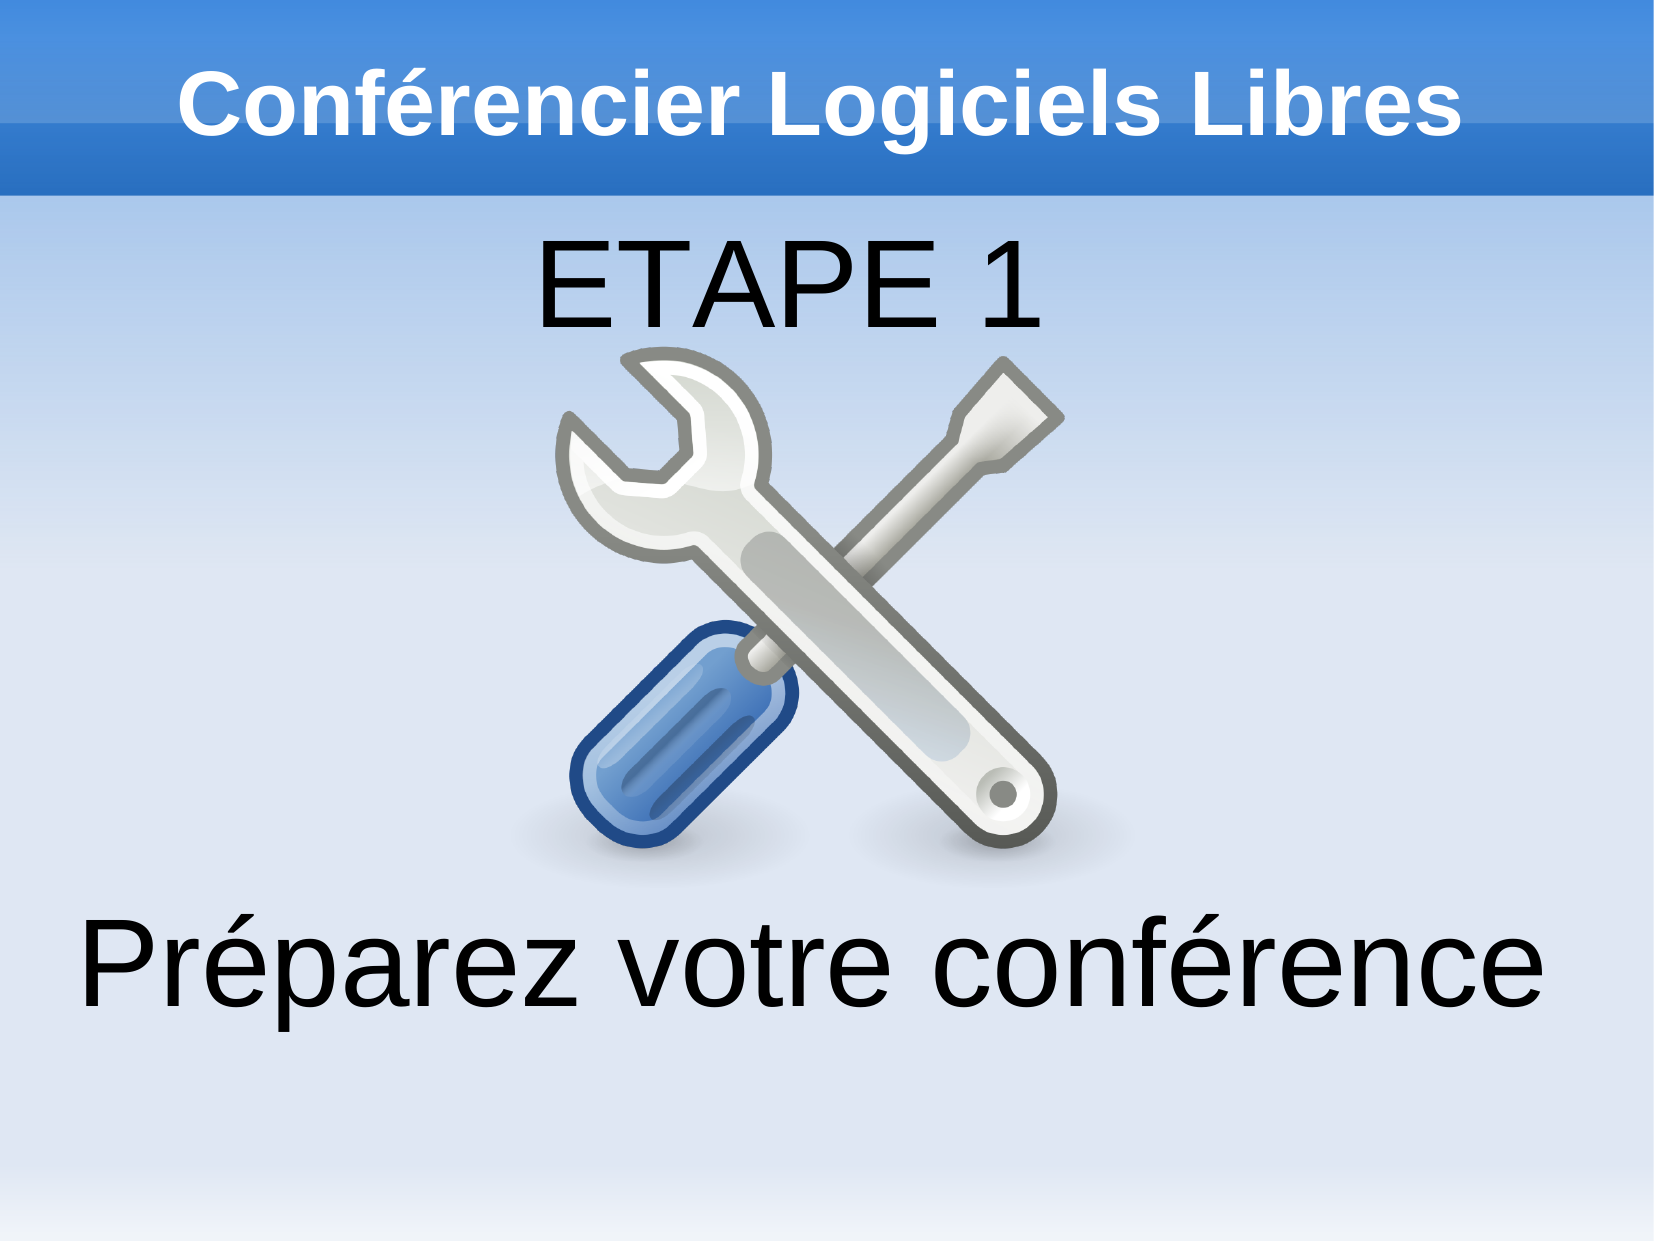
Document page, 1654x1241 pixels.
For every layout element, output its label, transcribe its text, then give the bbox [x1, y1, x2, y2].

title Conférencier Logiciels Libres [76, 0, 1565, 208]
picture [0, 0, 1654, 1241]
text_box ETAPE 1 [518, 206, 1063, 265]
text_box Préparez votre conférence [61, 885, 1565, 1056]
